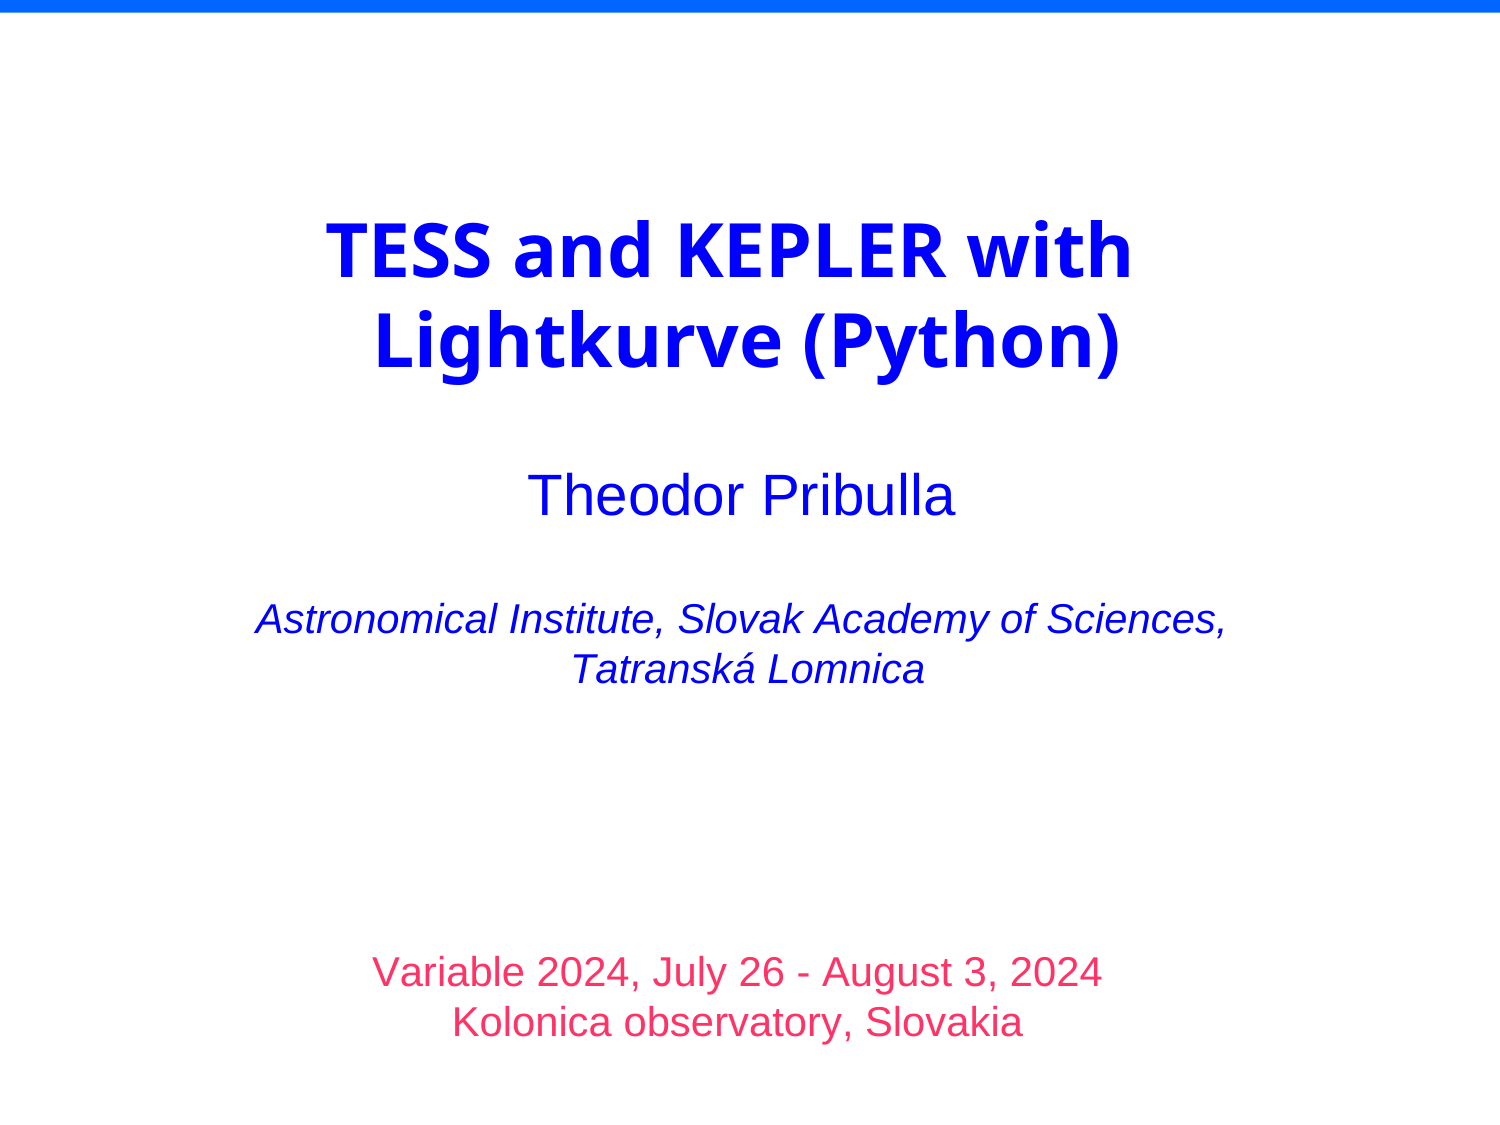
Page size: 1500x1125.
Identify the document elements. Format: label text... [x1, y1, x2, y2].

text_box Theodor Pribulla Astronomical Institute, Slovak Academy of Sciences, Tatranská Lomnica [0, 450, 1484, 776]
text_box Variable 2024, July 26 - August 3, 2024 Kolonica observatory, Slovakia [125, 937, 1351, 1073]
list TESS and KEPLER with Lightkurve (Python) [113, 194, 1389, 390]
